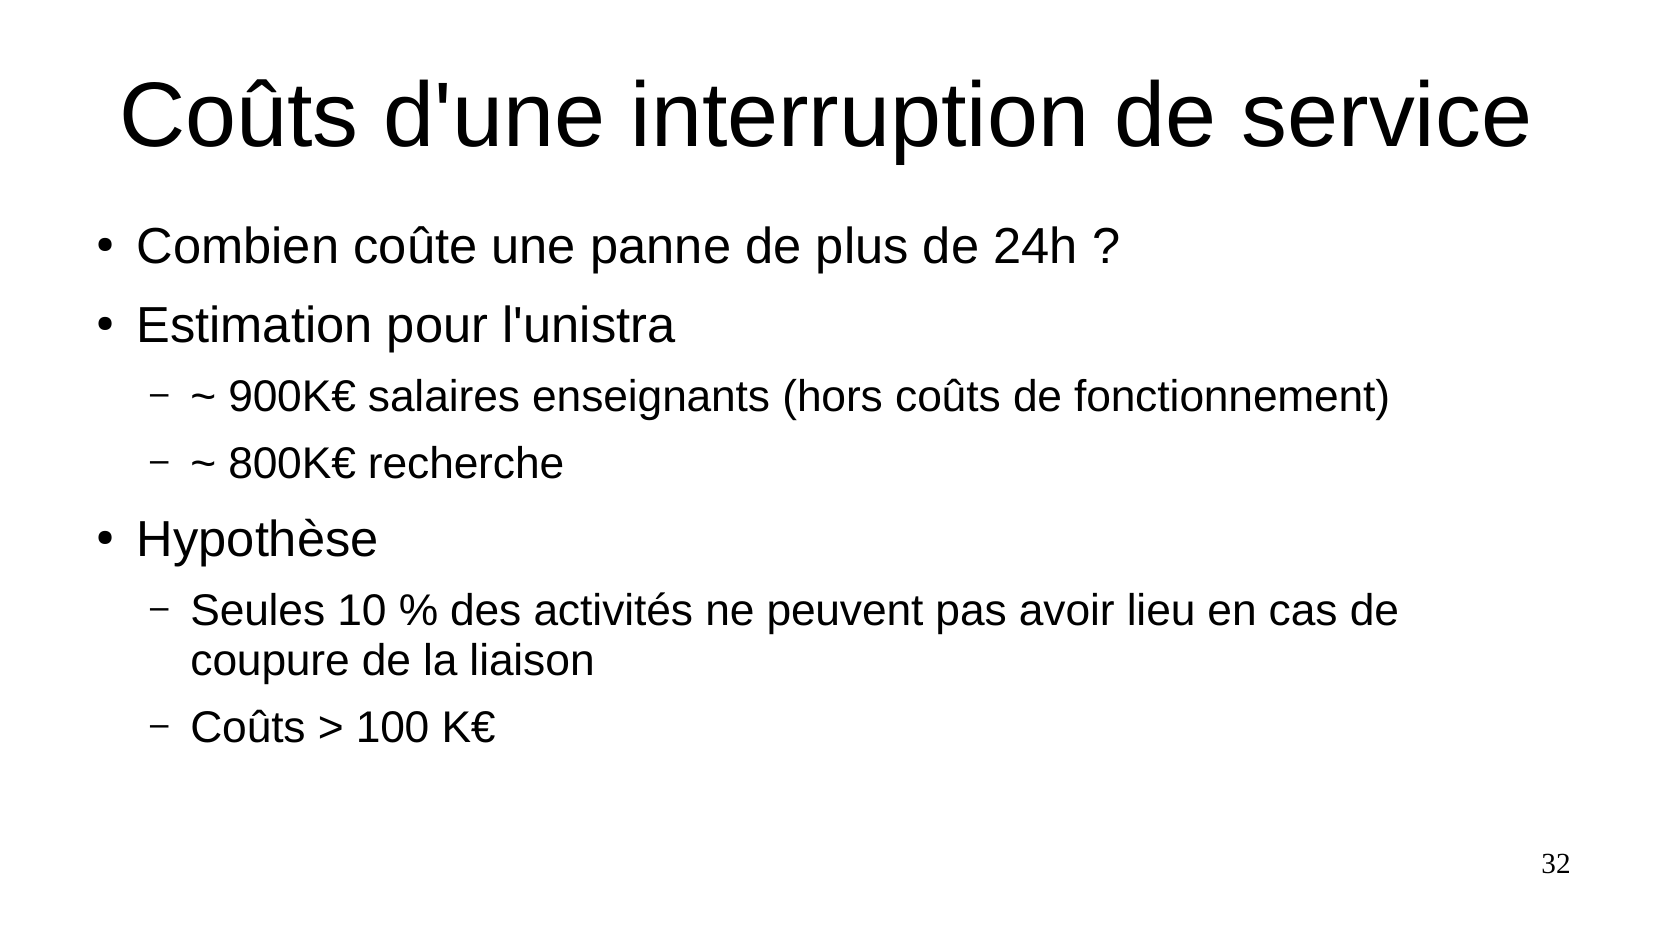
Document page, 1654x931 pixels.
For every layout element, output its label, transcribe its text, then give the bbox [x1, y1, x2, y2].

title Coûts d'une interruption de service [82, 37, 1571, 193]
list Combien coûte une panne de plus de 24h ? Estimation pour l'unistra ~ 900K€ salaires enseignants (hors coûts de fonctionnement) ~ 800K€ recherche Hypothèse Seules 10 % des activités ne peuvent pas avoir lieu en cas de coupure de la liaison Coûts > 100 K€ [82, 217, 1571, 758]
